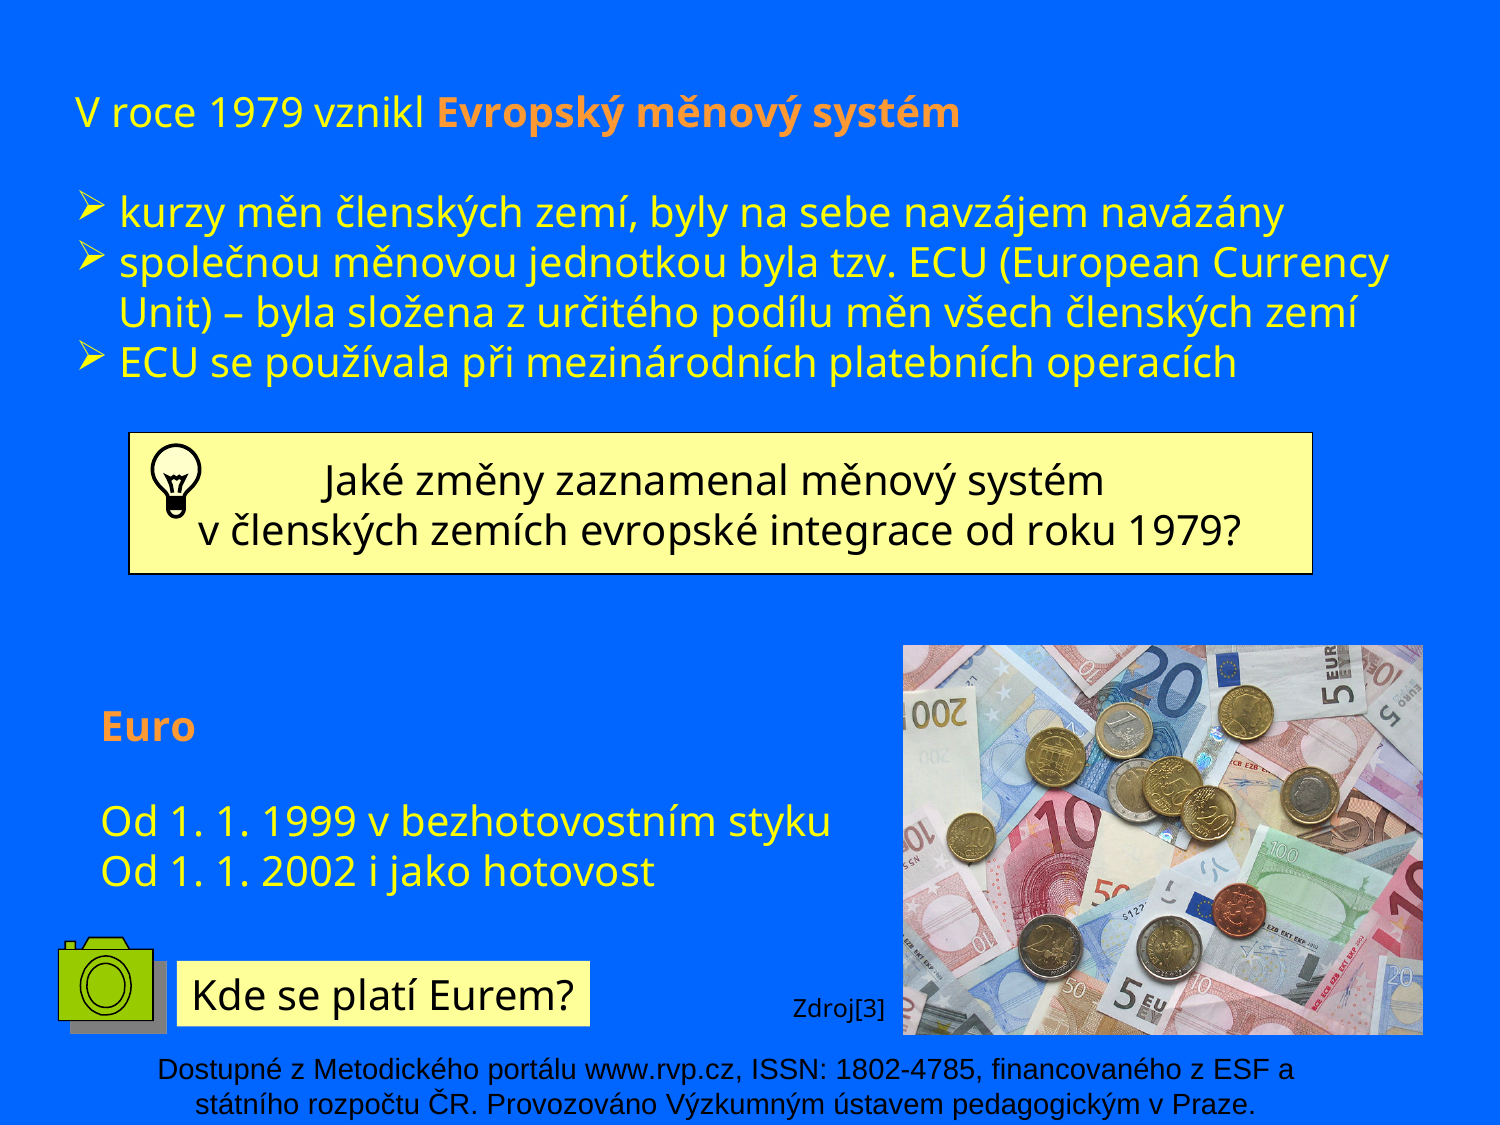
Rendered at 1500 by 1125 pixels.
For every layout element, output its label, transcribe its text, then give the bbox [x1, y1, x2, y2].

text_box Dostupné z Metodického portálu www.rvp.cz, ISSN: 1802-4785, financovaného z ESF a státního rozpočtu ČR. Provozováno Výzkumným ústavem pedagogickým v Praze. [105, 1042, 1348, 1103]
text_box [152, 445, 200, 517]
text_box Euro [85, 692, 212, 758]
text_box Od 1. 1. 1999 v bezhotovostním styku Od 1. 1. 2002 i jako hotovost [86, 786, 859, 903]
picture [903, 645, 1423, 1035]
text_box Jaké změny zaznamenal měnový systém v členských zemích evropské integrace od roku 1979? [128, 432, 1313, 575]
text_box Kde se platí Eurem? [176, 960, 590, 1027]
text_box Zdroj[3] [778, 984, 901, 1030]
text_box V roce 1979 vznikl Evropský měnový systém kurzy měn členských zemí, byly na sebe navzájem navázány společnou měnovou jednotkou byla tzv. ECU (European Currency Unit) – byla složena z určitého podílu měn všech členských zemí ECU se používala při mezinárodních platebních operacích [60, 78, 1416, 394]
text_box [58, 937, 154, 1021]
